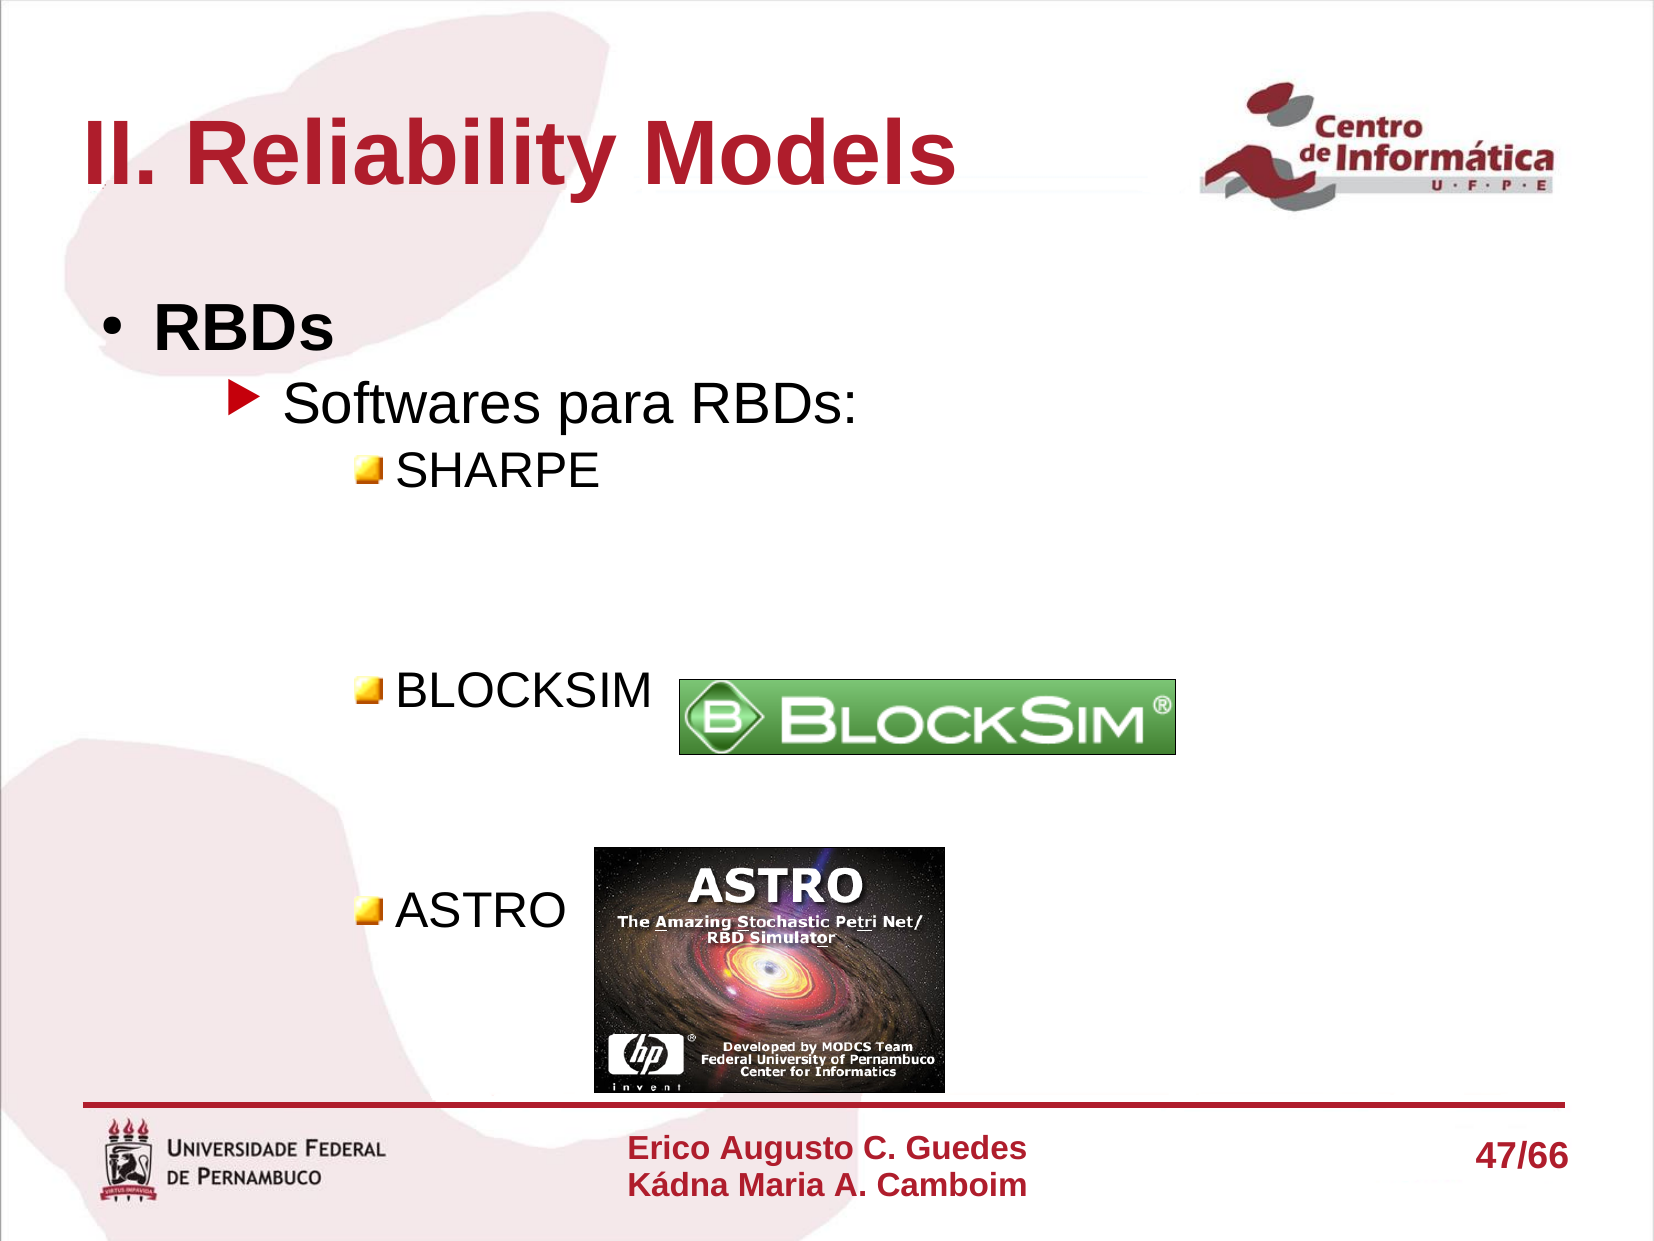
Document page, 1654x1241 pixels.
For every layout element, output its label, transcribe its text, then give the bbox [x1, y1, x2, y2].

picture [0, 0, 1654, 1241]
title II. Reliability Models [82, 56, 1571, 250]
list RBDs Softwares para RBDs: SHARPE BLOCKSIM ASTRO [82, 290, 1571, 1094]
